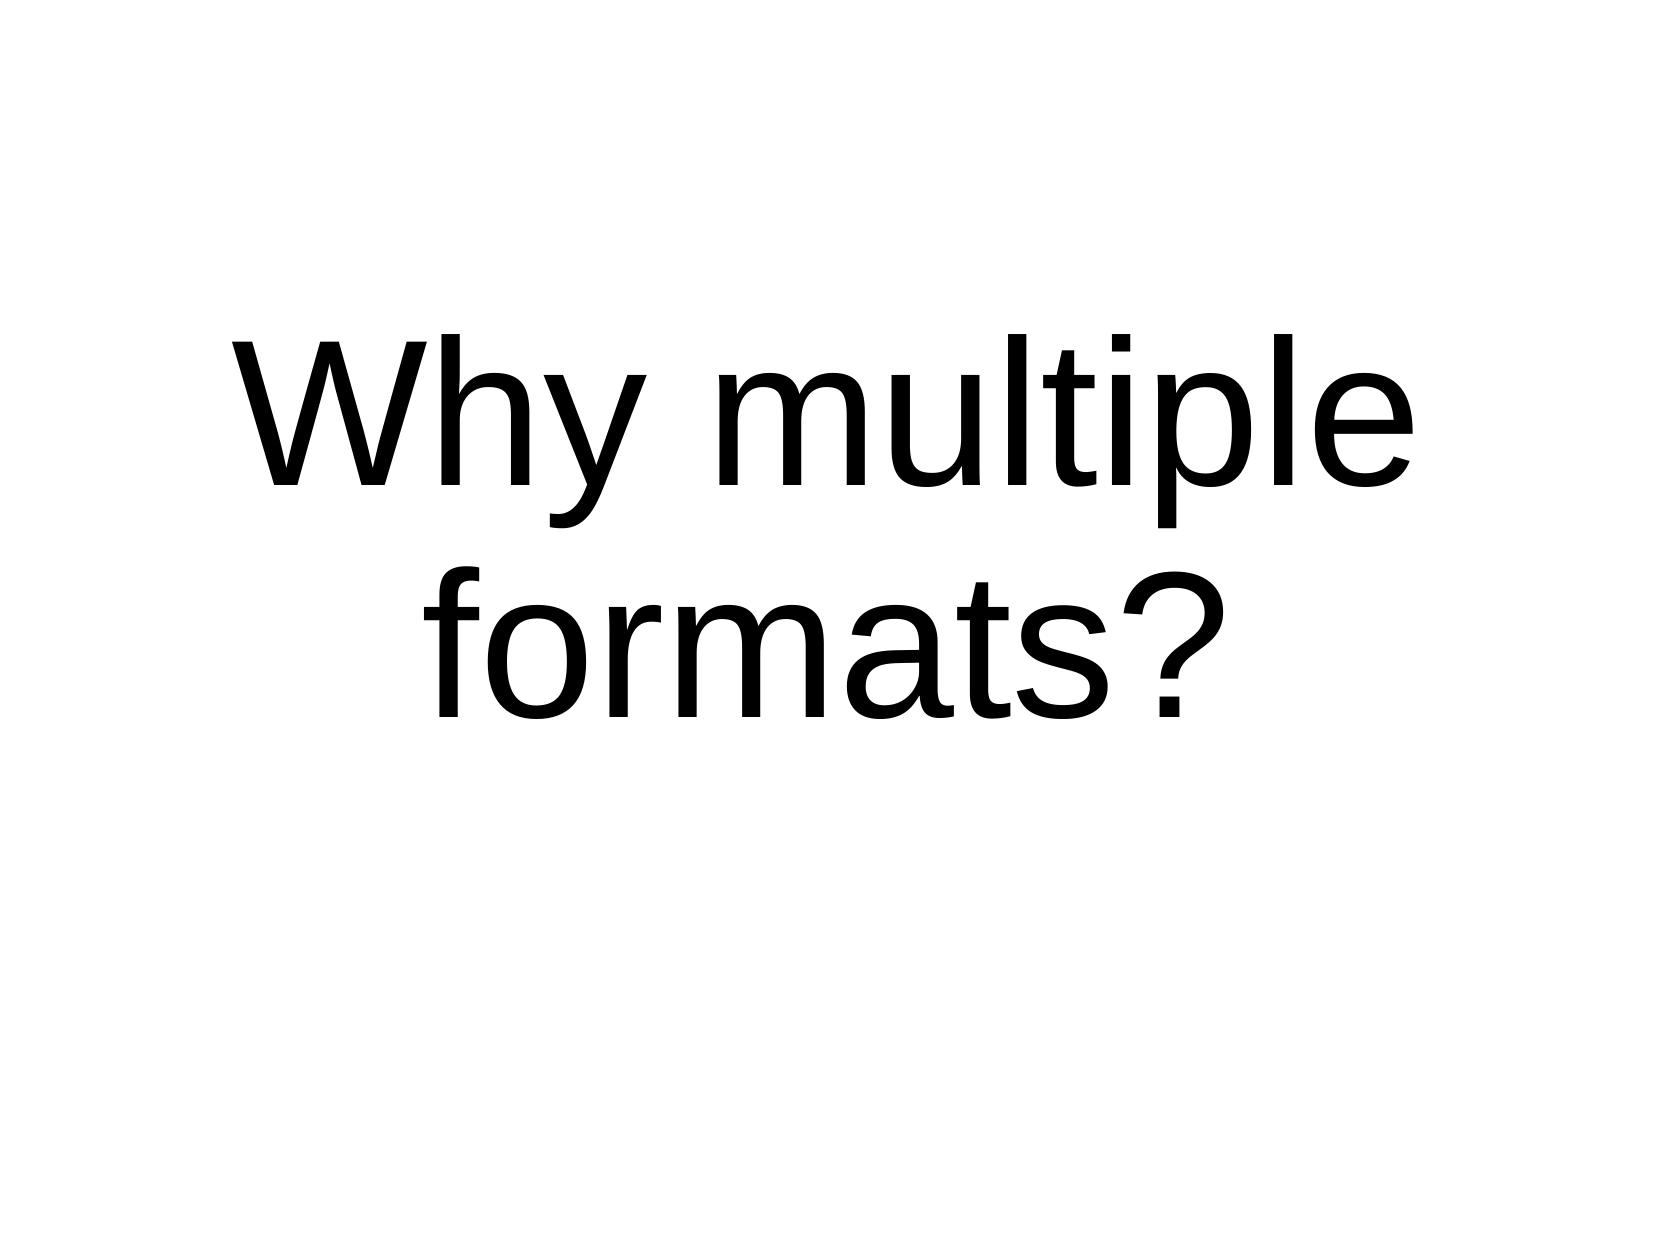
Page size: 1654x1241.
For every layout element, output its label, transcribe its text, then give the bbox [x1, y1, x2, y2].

subtitle Why multiple formats? [82, 49, 1571, 1010]
